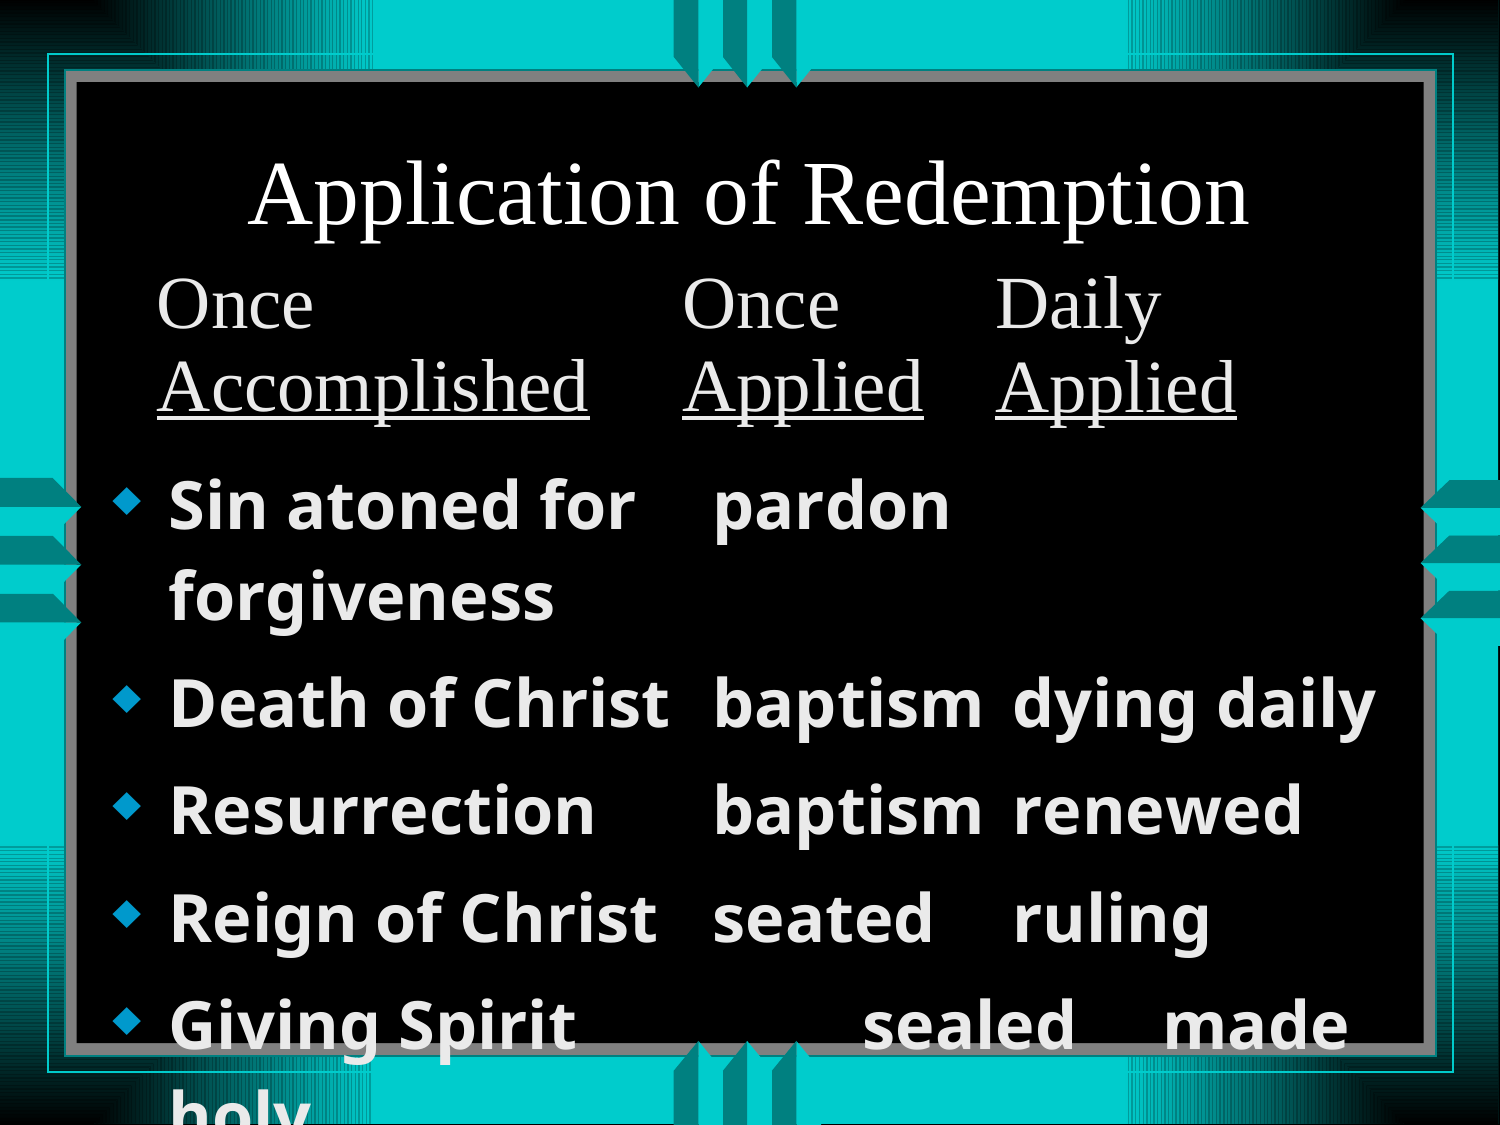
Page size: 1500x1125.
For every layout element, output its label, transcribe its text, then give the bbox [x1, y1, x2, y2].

title Application of Redemption [112, 99, 1388, 288]
list Sin atoned for pardon forgiveness Death of Christ baptism dying daily Resurrection baptism renewed Reign of Christ seated ruling Giving Spirit sealed made holy gifted gifted power empowered [112, 457, 1388, 1019]
text_box Once Applied [667, 254, 980, 455]
text_box Once Accomplished [142, 254, 667, 455]
text_box Daily Applied [980, 254, 1354, 455]
